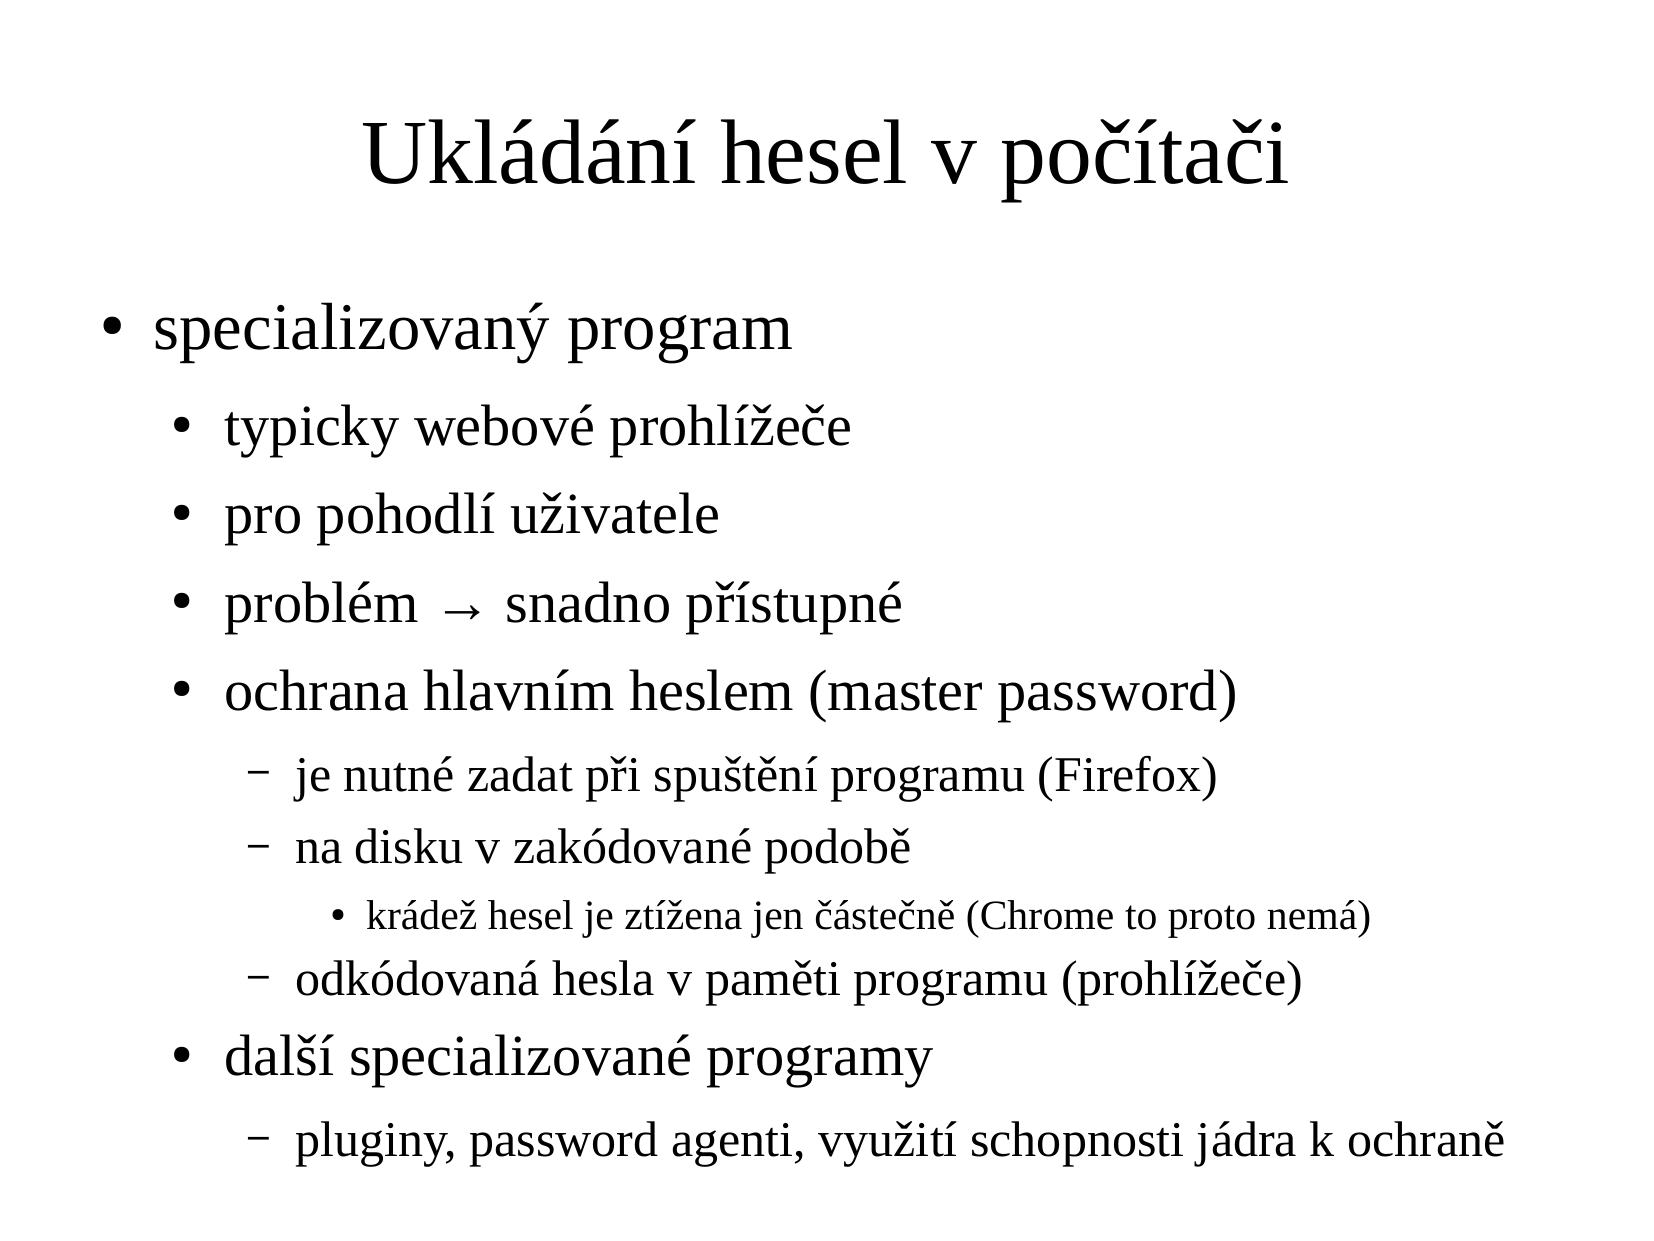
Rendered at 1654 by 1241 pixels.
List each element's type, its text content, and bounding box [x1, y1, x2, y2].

list specializovaný program typicky webové prohlížeče pro pohodlí uživatele problém → snadno přístupné ochrana hlavním heslem (master password) je nutné zadat při spuštění programu (Firefox) na disku v zakódované podobě krádež hesel je ztížena jen částečně (Chrome to proto nemá) odkódovaná hesla v paměti programu (prohlížeče) další specializované programy pluginy, password agenti, využití schopnosti jádra k ochraně [82, 290, 1571, 1182]
title Ukládání hesel v počítači [82, 49, 1571, 257]
